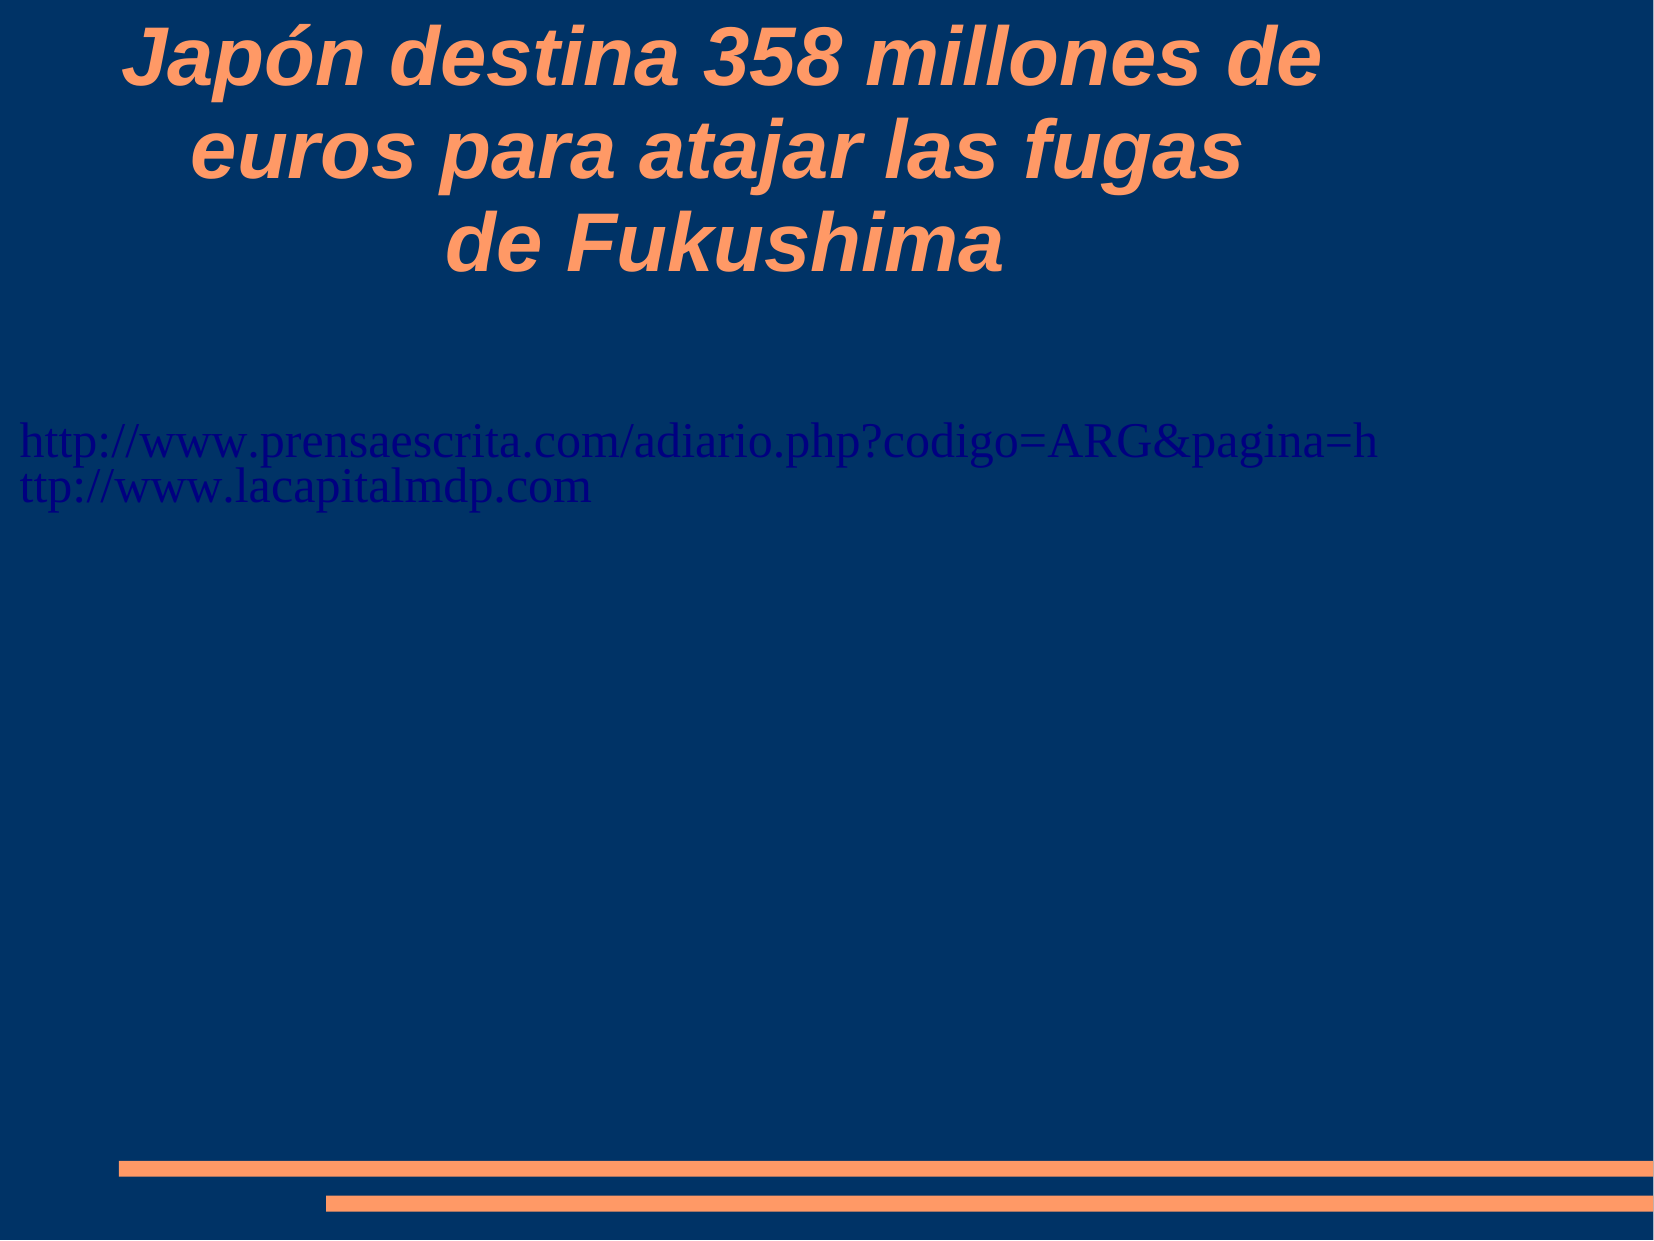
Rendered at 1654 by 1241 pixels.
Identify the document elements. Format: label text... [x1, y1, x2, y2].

list http://www.prensaescrita.com/adiario.php?codigo=ARG&pagina=http://www.lacapitalmdp.com [0, 413, 1388, 1224]
title Japón destina 358 millones de euros para atajar las fugas de Fukushima [121, 10, 1534, 290]
